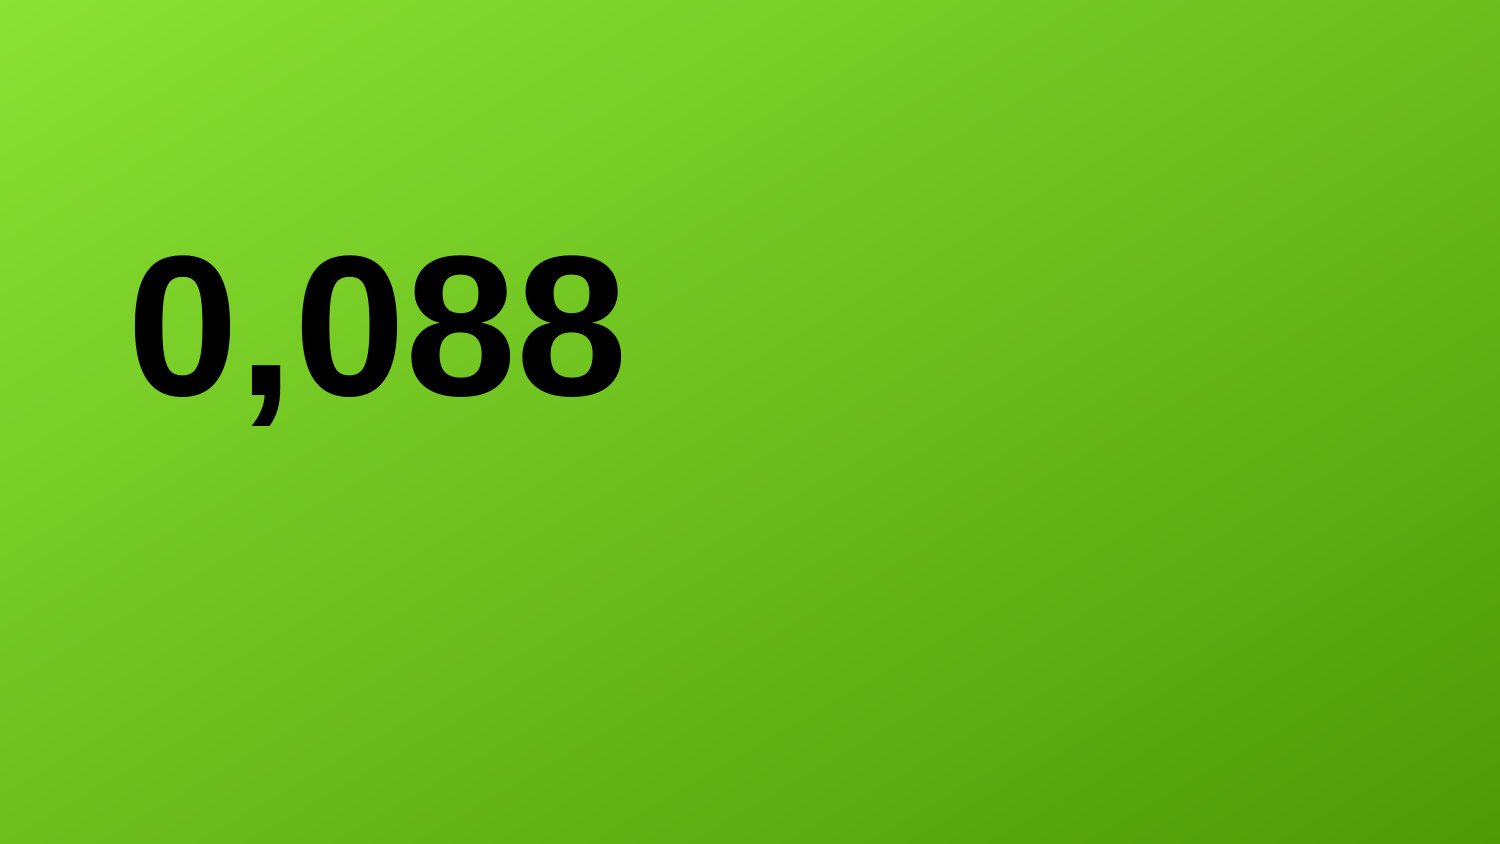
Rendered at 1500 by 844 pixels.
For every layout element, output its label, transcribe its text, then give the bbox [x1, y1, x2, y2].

title 0,088 [112, 259, 1388, 450]
